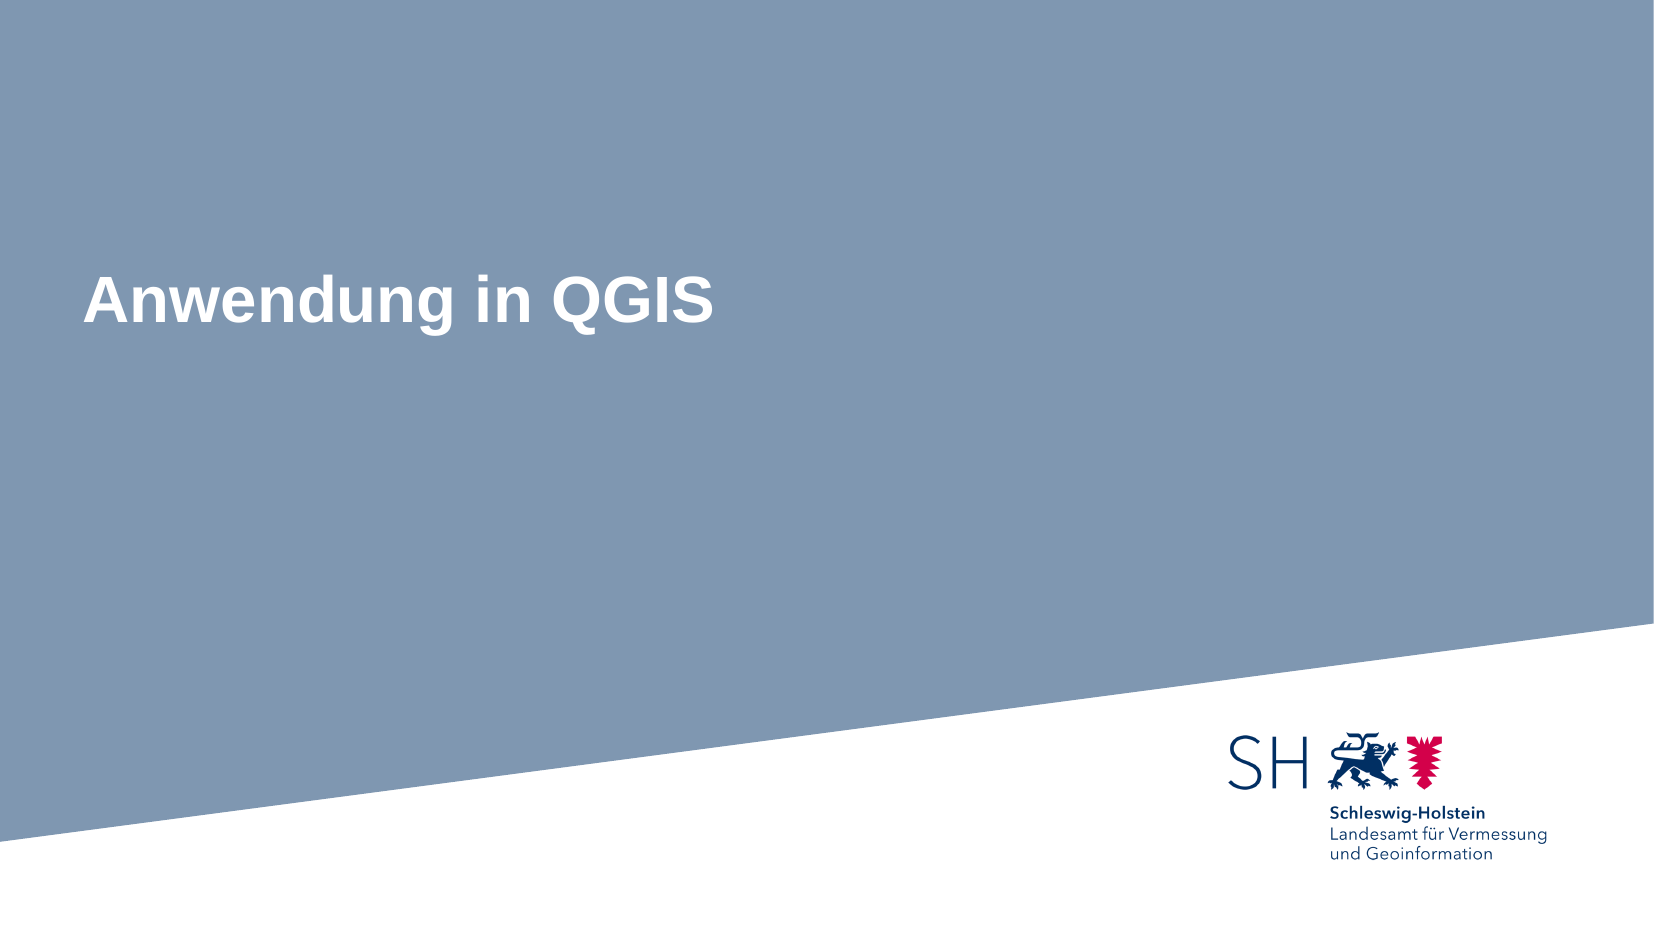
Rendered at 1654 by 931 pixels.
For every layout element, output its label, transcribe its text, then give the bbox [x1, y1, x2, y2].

title Anwendung in QGIS [82, 216, 1571, 385]
picture [1228, 732, 1548, 863]
